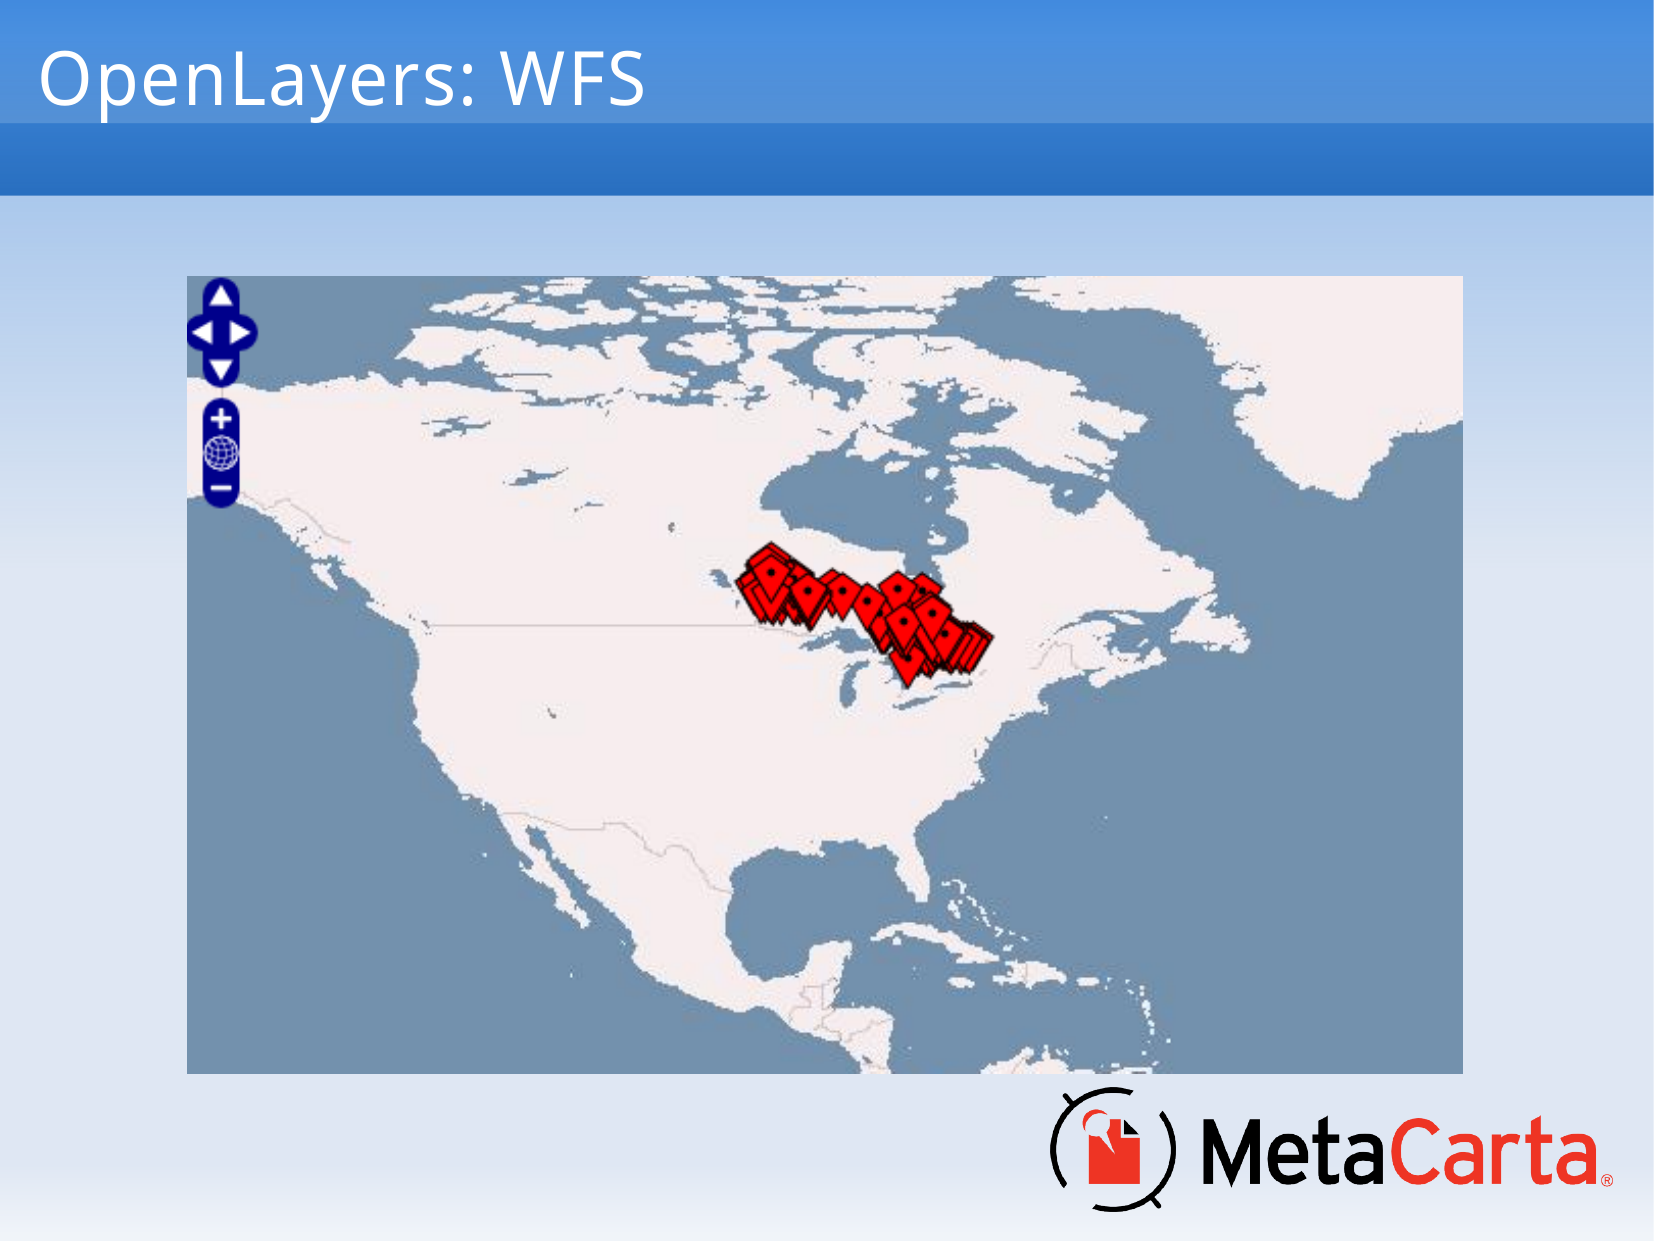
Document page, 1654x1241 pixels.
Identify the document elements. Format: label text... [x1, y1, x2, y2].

title OpenLayers: WFS [37, 2, 1463, 151]
picture [0, 0, 1654, 1241]
